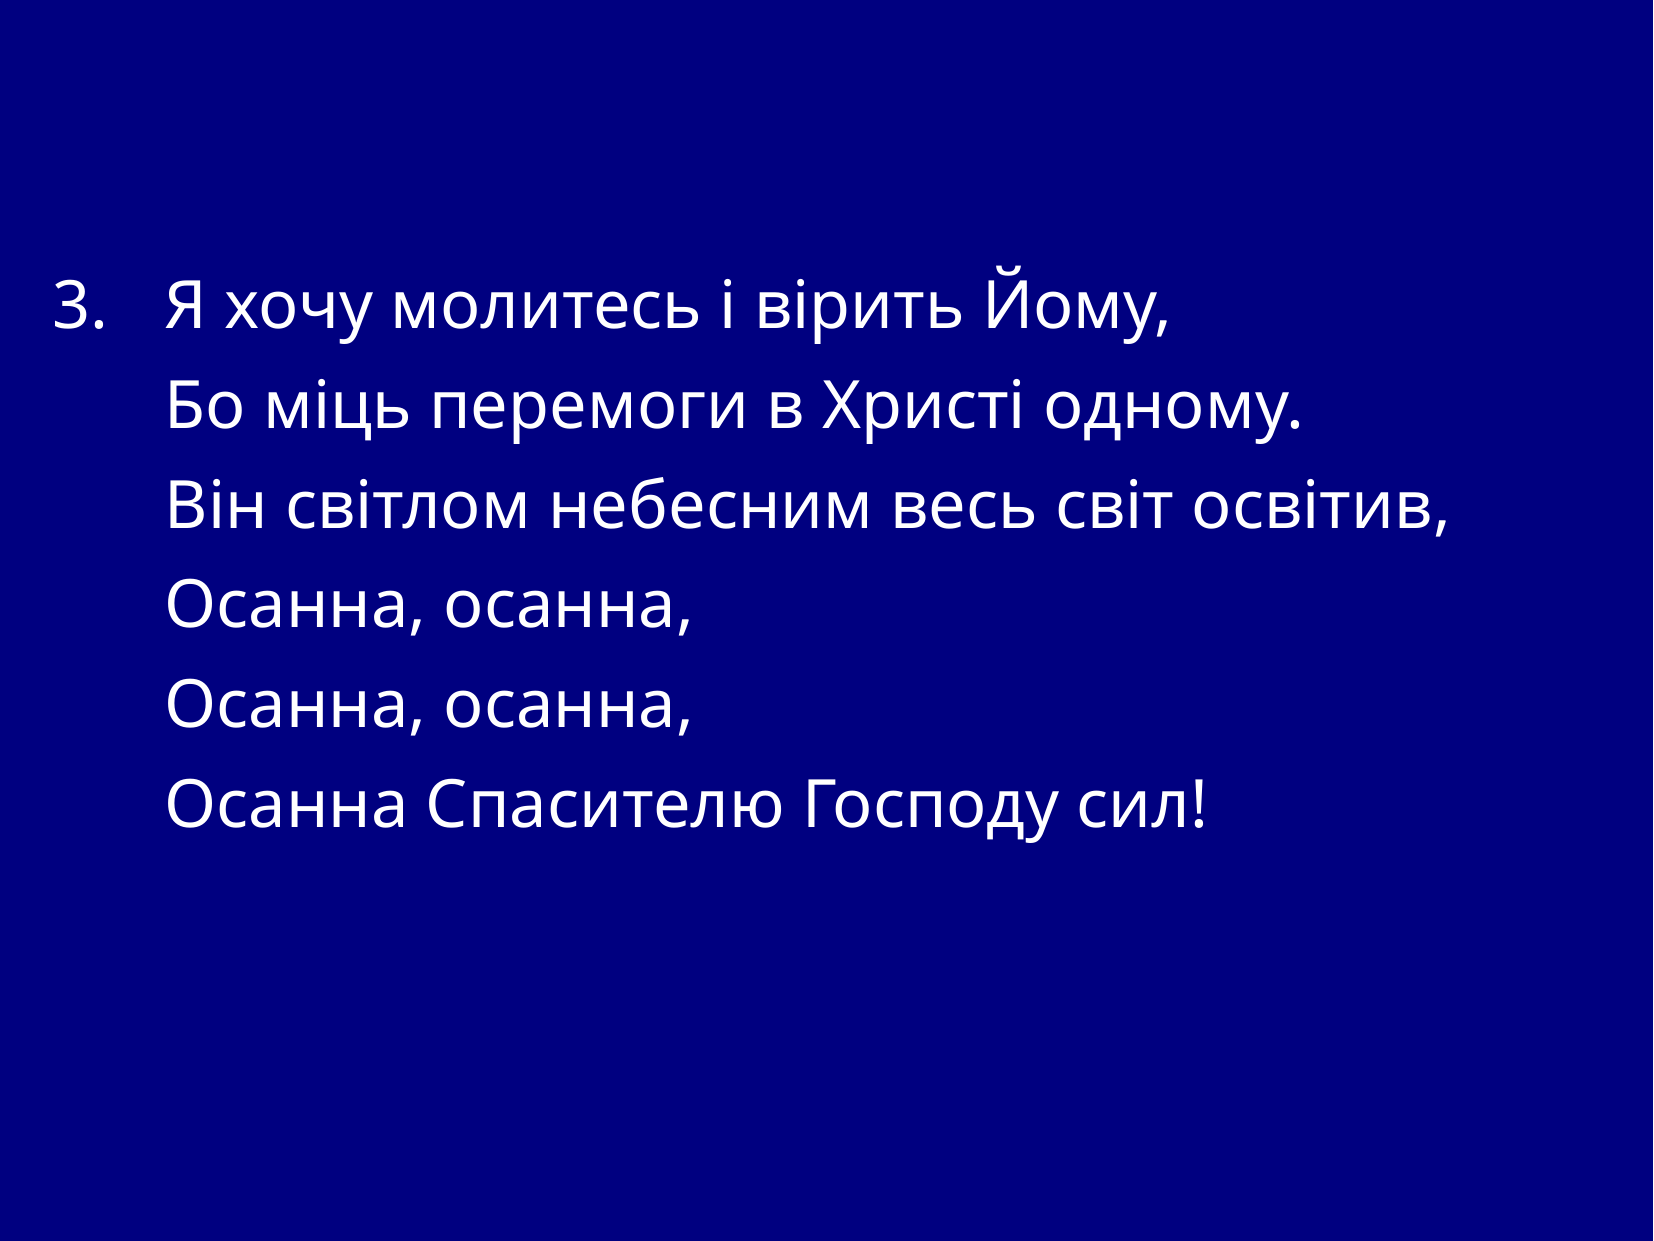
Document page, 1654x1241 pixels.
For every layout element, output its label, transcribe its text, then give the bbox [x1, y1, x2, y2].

text_box 3. Я хочу молитесь і вірить Йому, Бо міць перемоги в Христі одному. Він світлом небесним весь світ освітив, Осанна, осанна, Осанна, осанна, Осанна Спасителю Господу сил! [37, 150, 1651, 1163]
